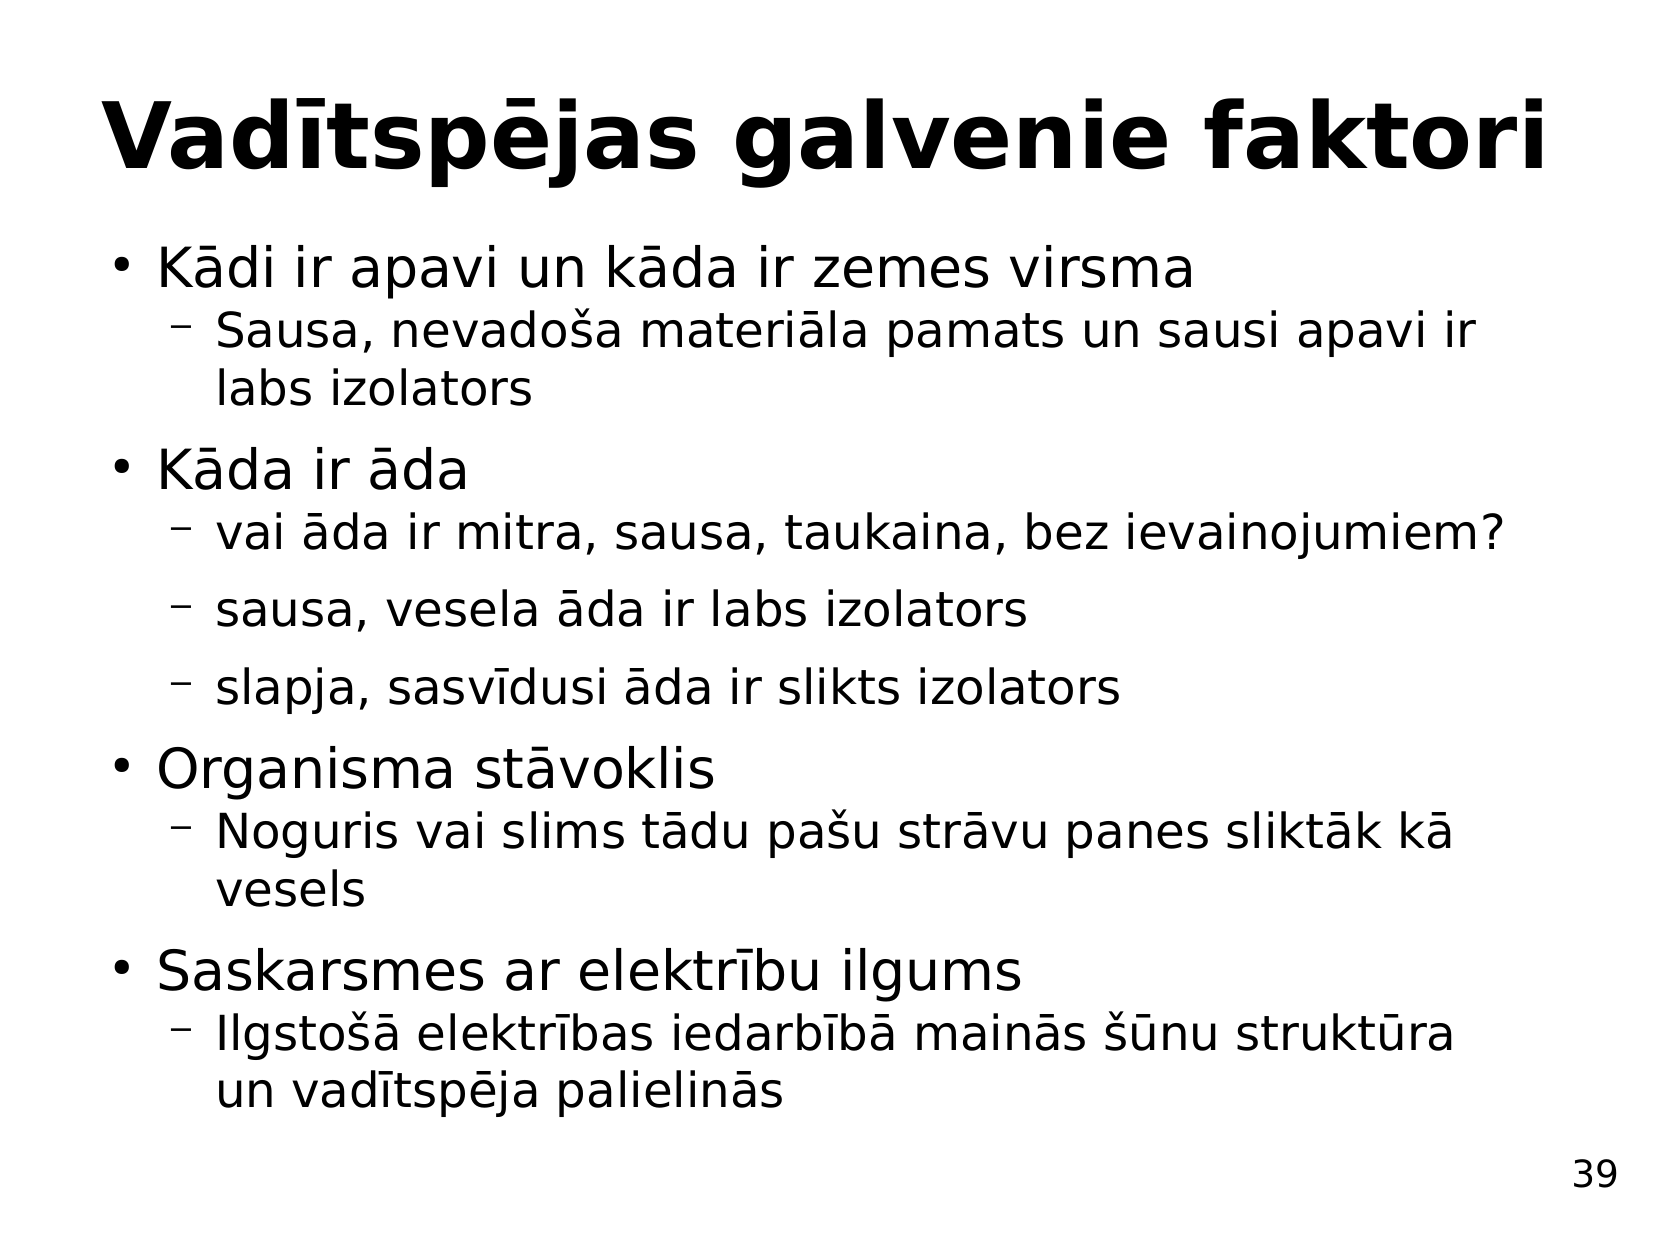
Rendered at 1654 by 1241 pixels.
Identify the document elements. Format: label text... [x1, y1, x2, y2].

title Vadītspējas galvenie faktori [82, 49, 1571, 196]
list Kādi ir apavi un kāda ir zemes virsma Sausa, nevadoša materiāla pamats un sausi apavi ir labs izolators Kāda ir āda vai āda ir mitra, sausa, taukaina, bez ievainojumiem? sausa, vesela āda ir labs izolators slapja, sasvīdusi āda ir slikts izolators Organisma stāvoklis Noguris vai slims tādu pašu strāvu panes sliktāk kā vesels Saskarsmes ar elektrību ilgums Ilgstošā elektrības iedarbībā mainās šūnu struktūra un vadītspēja palielinās [82, 225, 1538, 1186]
